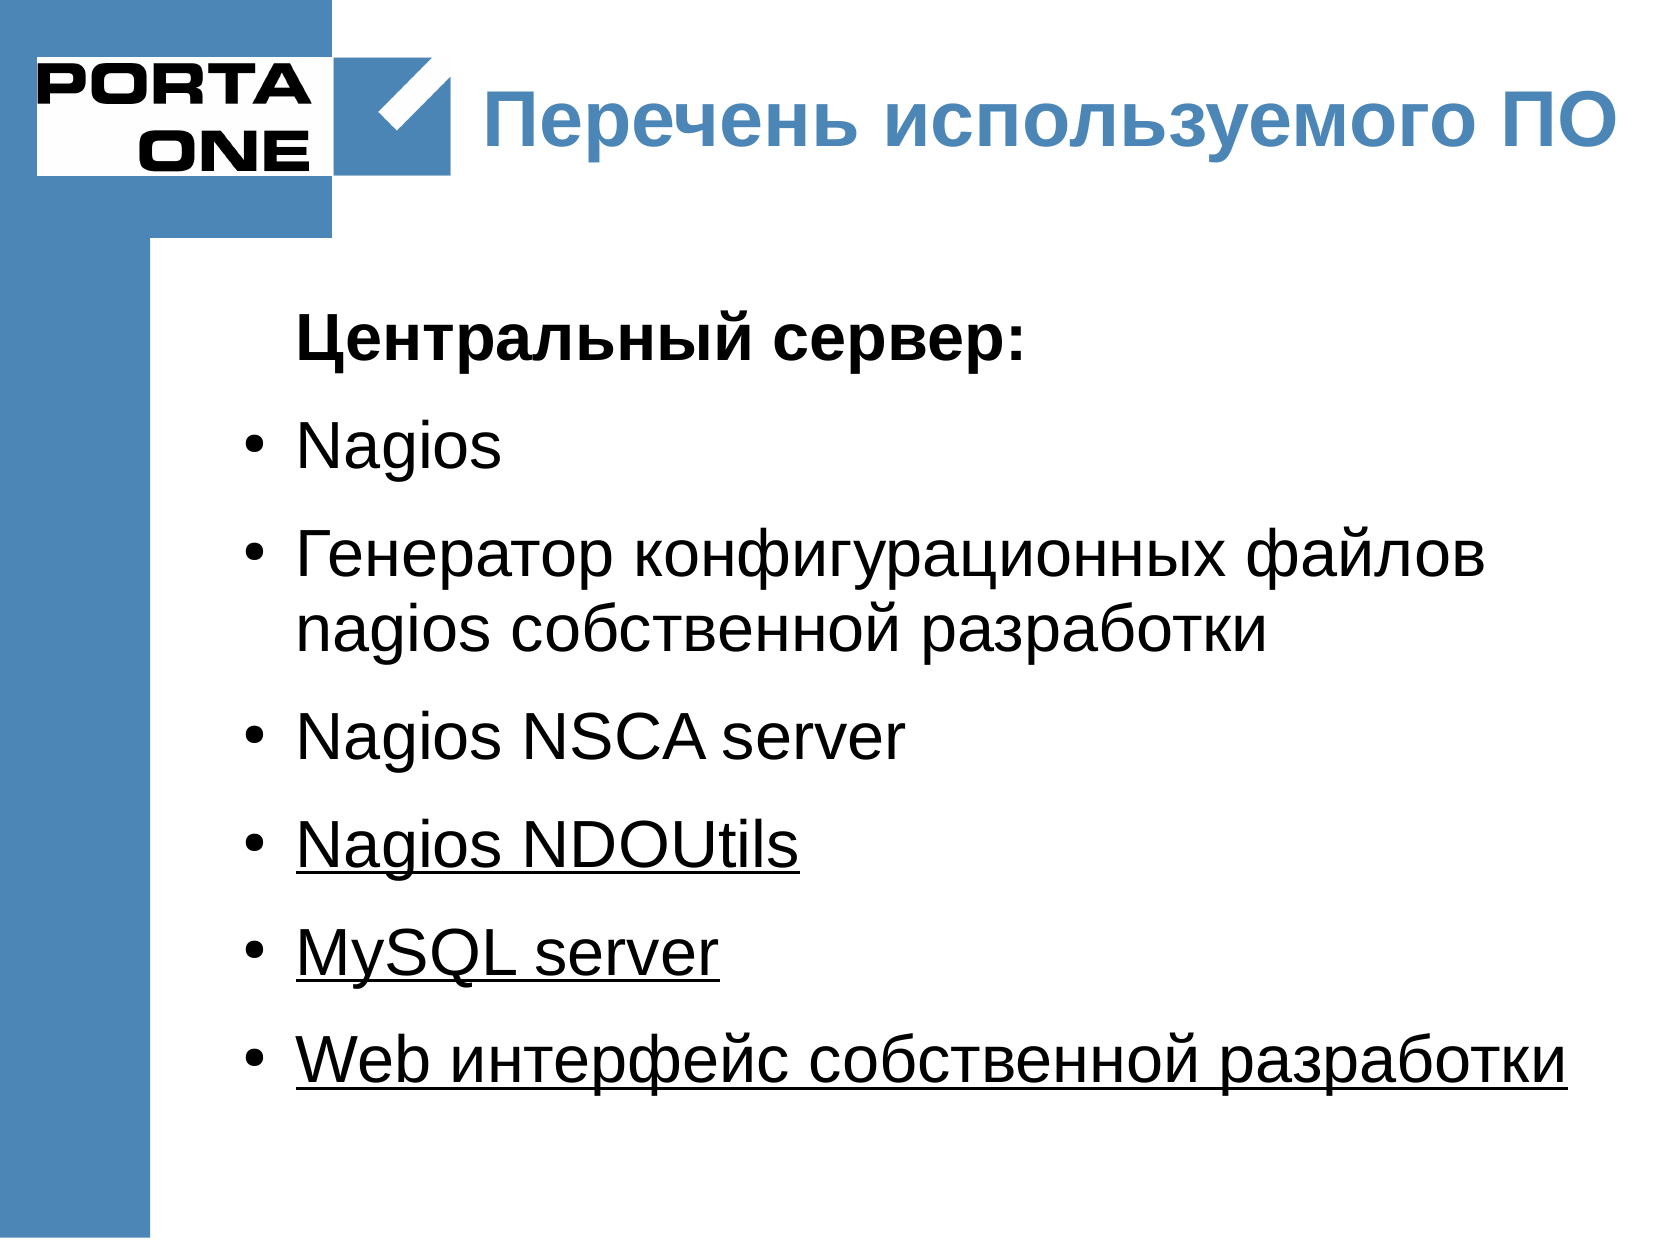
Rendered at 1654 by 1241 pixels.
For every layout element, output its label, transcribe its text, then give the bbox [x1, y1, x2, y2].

text_box [0, 0, 332, 1238]
picture [37, 57, 449, 176]
list Центральный сервер: Nagios Генератор конфигурационных файлов nagios собственной разработки Nagios NSCA server Nagios NDOUtils MySQL server Web интерфейс собственной разработки [225, 300, 1576, 1163]
title Перечень используемого ПО [449, 0, 1653, 239]
